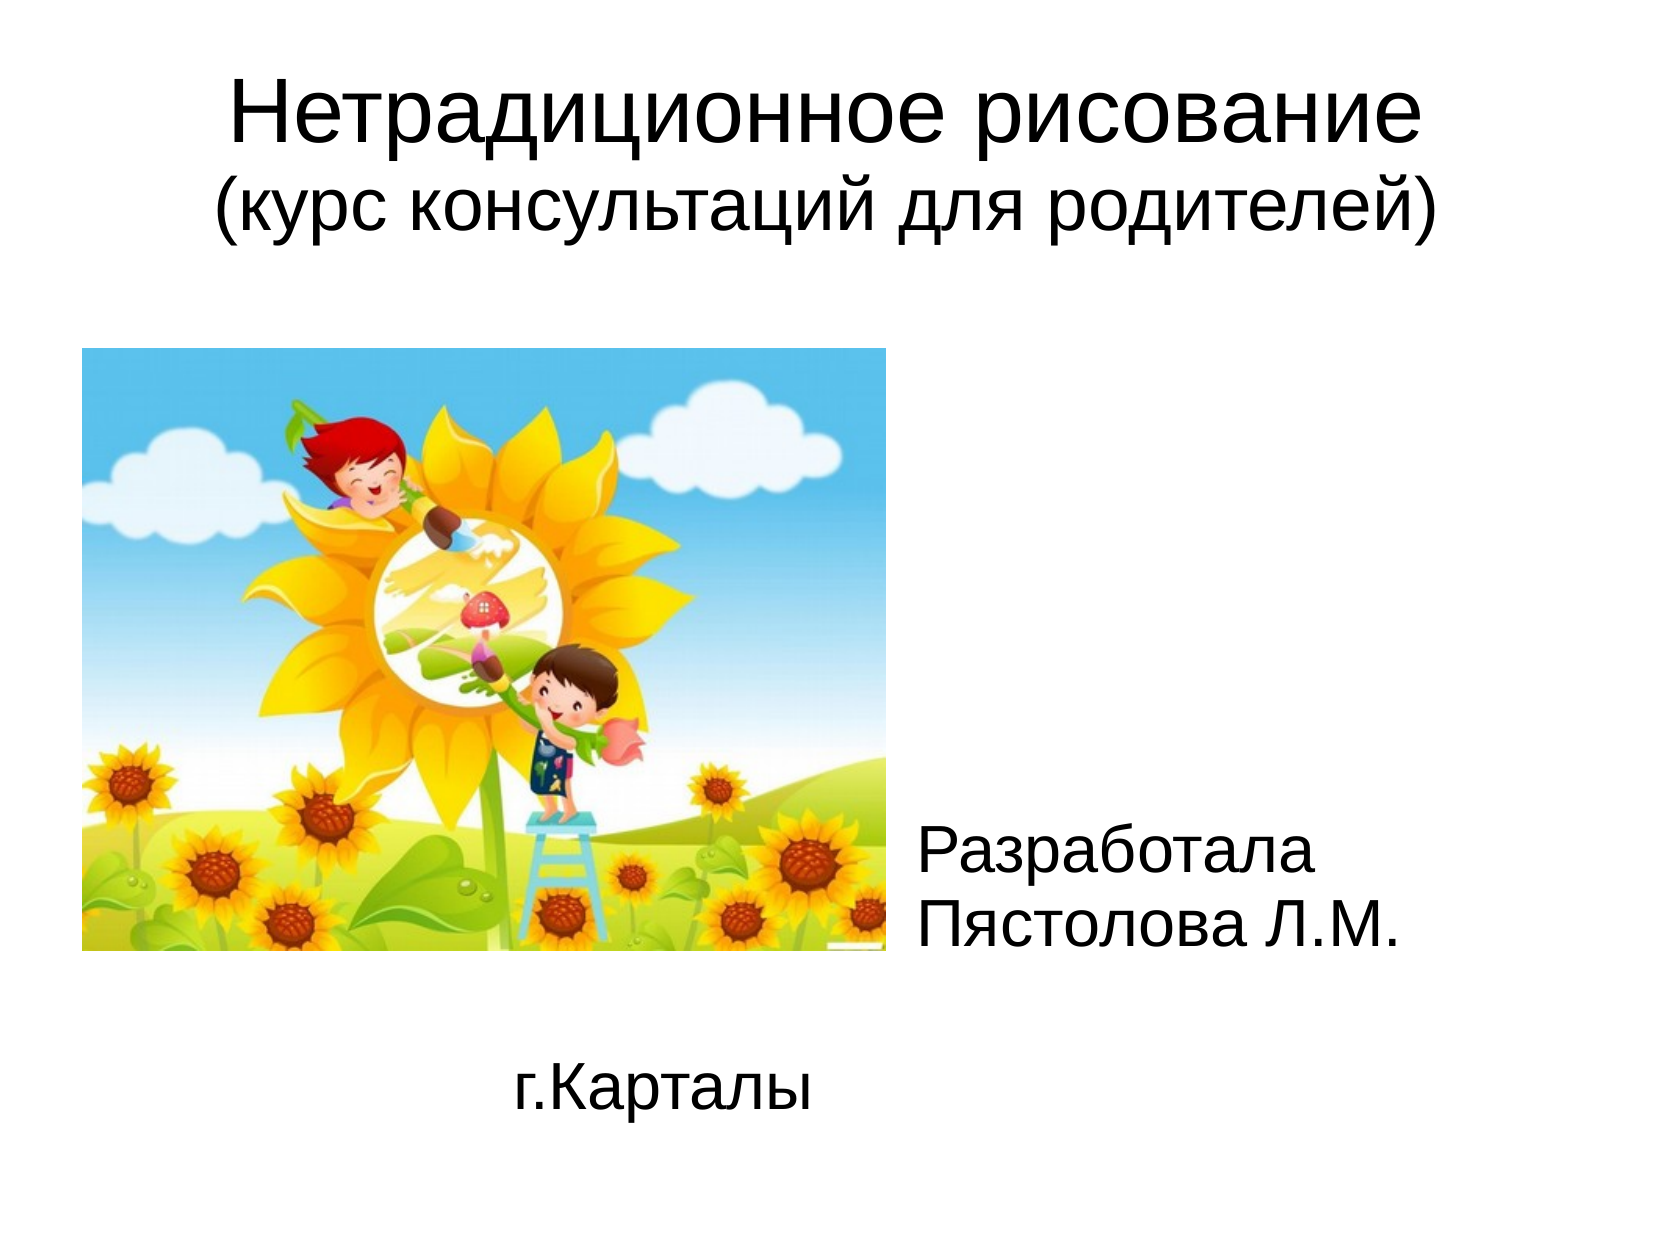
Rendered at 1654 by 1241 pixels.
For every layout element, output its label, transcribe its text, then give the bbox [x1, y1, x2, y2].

list г.Карталы [442, 944, 1418, 1241]
title Нетрадиционное рисование (курс консультаций для родителей) [82, 49, 1571, 257]
picture [82, 348, 845, 952]
list Разработала Пястолова Л.М. [845, 290, 1572, 962]
